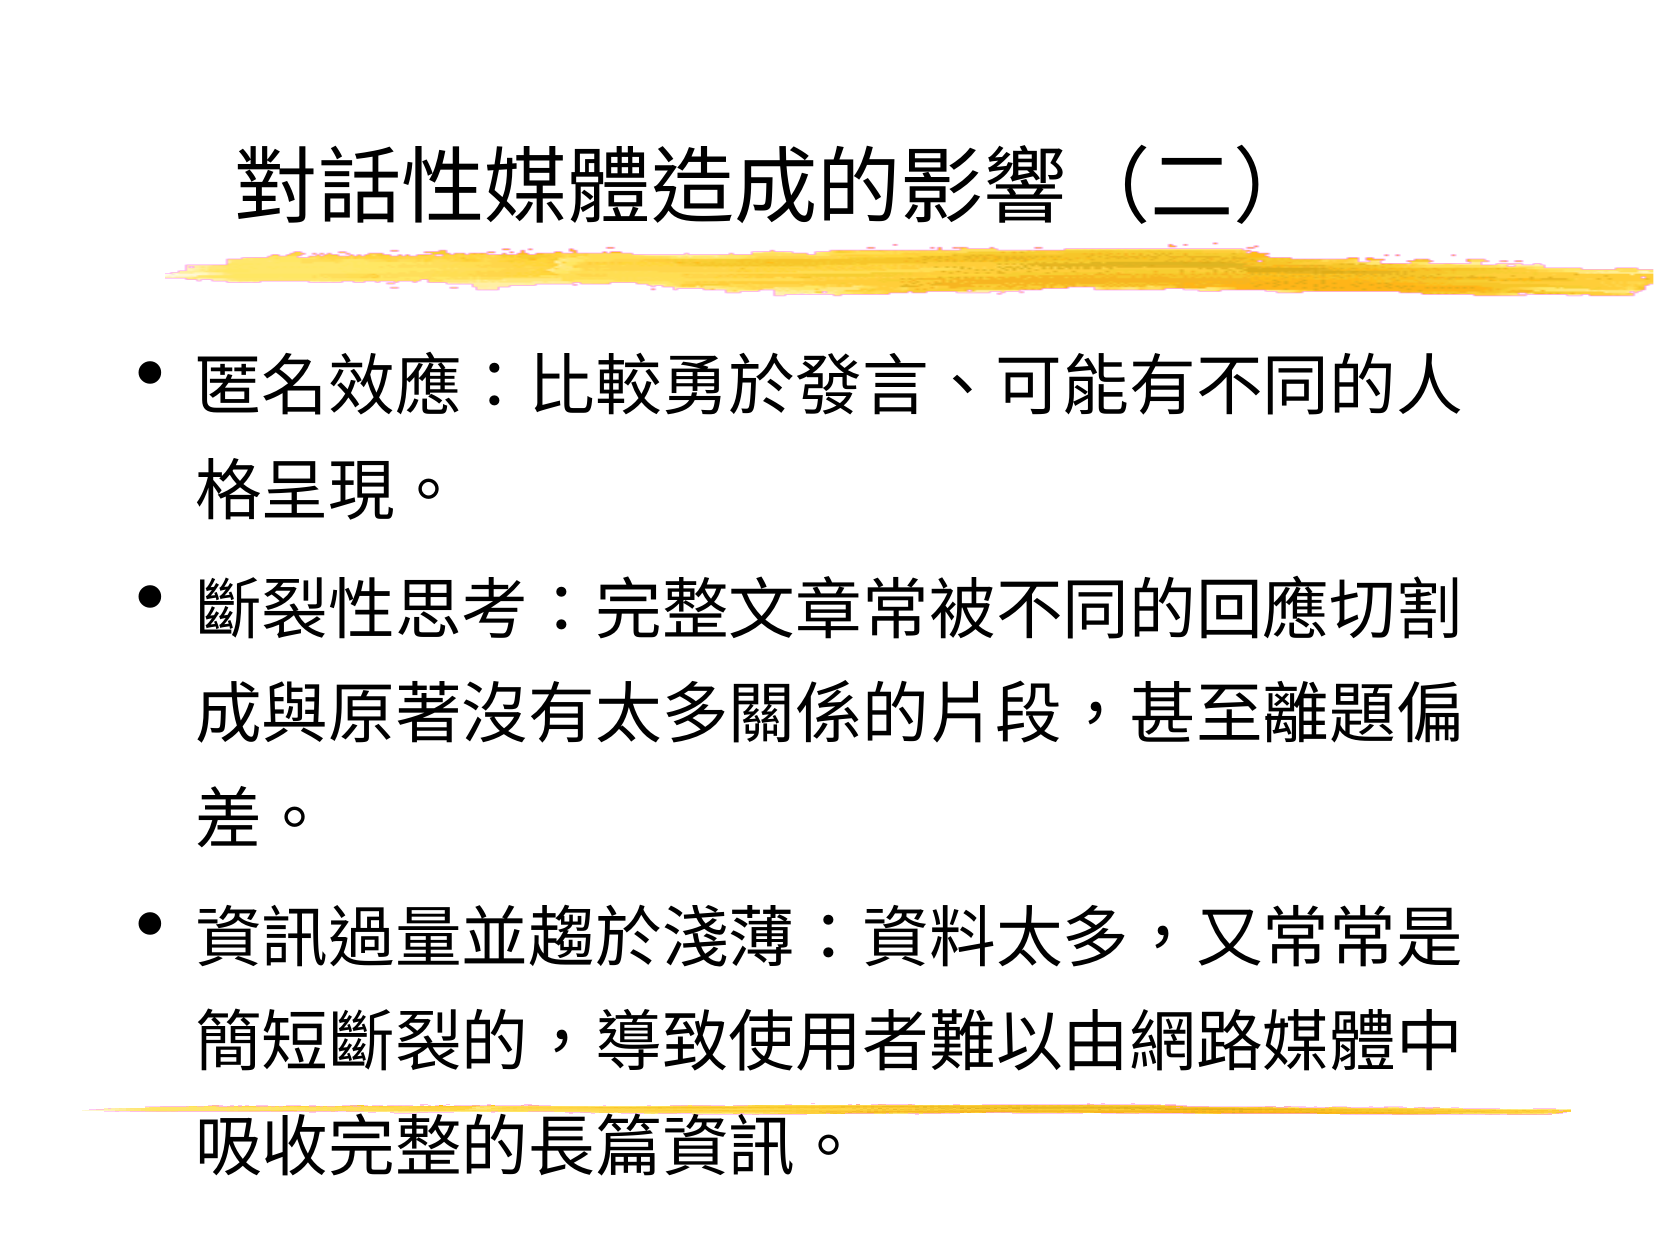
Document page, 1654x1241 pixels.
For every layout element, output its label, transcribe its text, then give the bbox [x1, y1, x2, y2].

picture [82, 1102, 1571, 1117]
list 匿名效應：比較勇於發言、可能有不同的人格呈現。 斷裂性思考：完整文章常被不同的回應切割成與原著沒有太多關係的片段，甚至離題偏差。 資訊過量並趨於淺薄：資料太多，又常常是簡短斷裂的，導致使用者難以由網路媒體中吸收完整的長篇資訊。 [124, 316, 1530, 1061]
title 對話性媒體造成的影響（二） [73, 41, 1479, 249]
picture [165, 237, 1654, 308]
